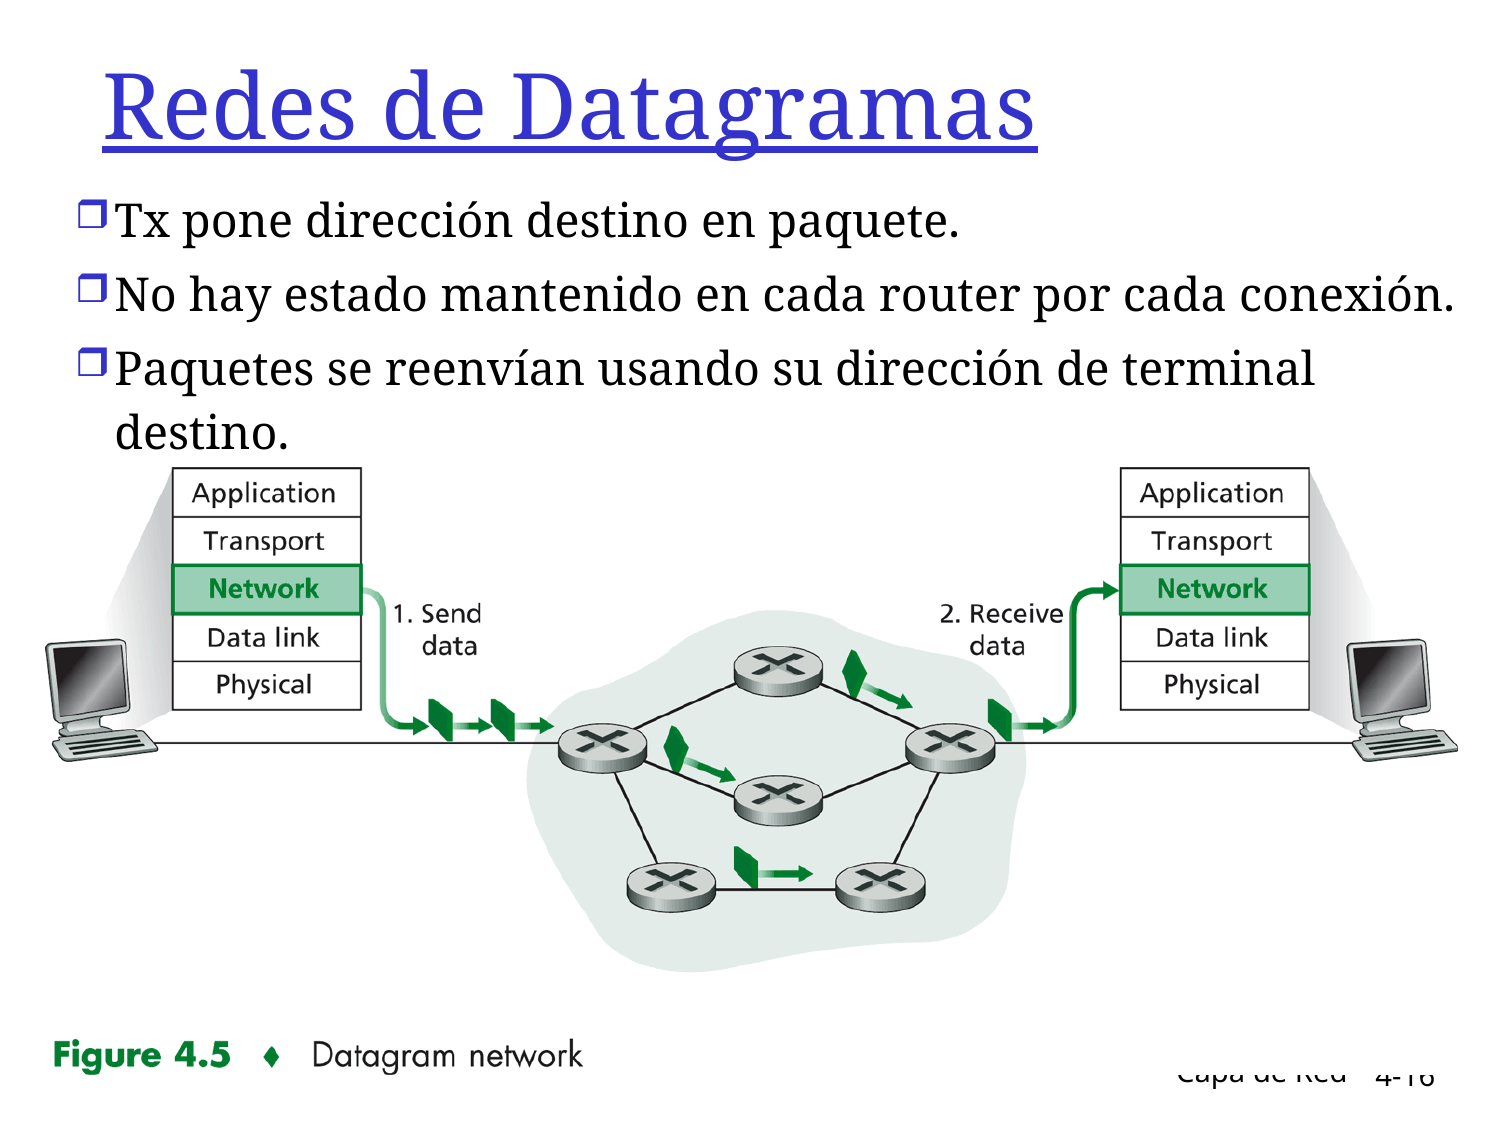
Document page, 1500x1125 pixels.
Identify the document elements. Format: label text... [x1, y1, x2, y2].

picture [45, 467, 1458, 1075]
title Redes de Datagramas [87, 15, 1426, 187]
list Tx pone dirección destino en paquete. No hay estado mantenido en cada router por cada conexión. Paquetes se reenvían usando su dirección de terminal destino. [75, 187, 1463, 526]
